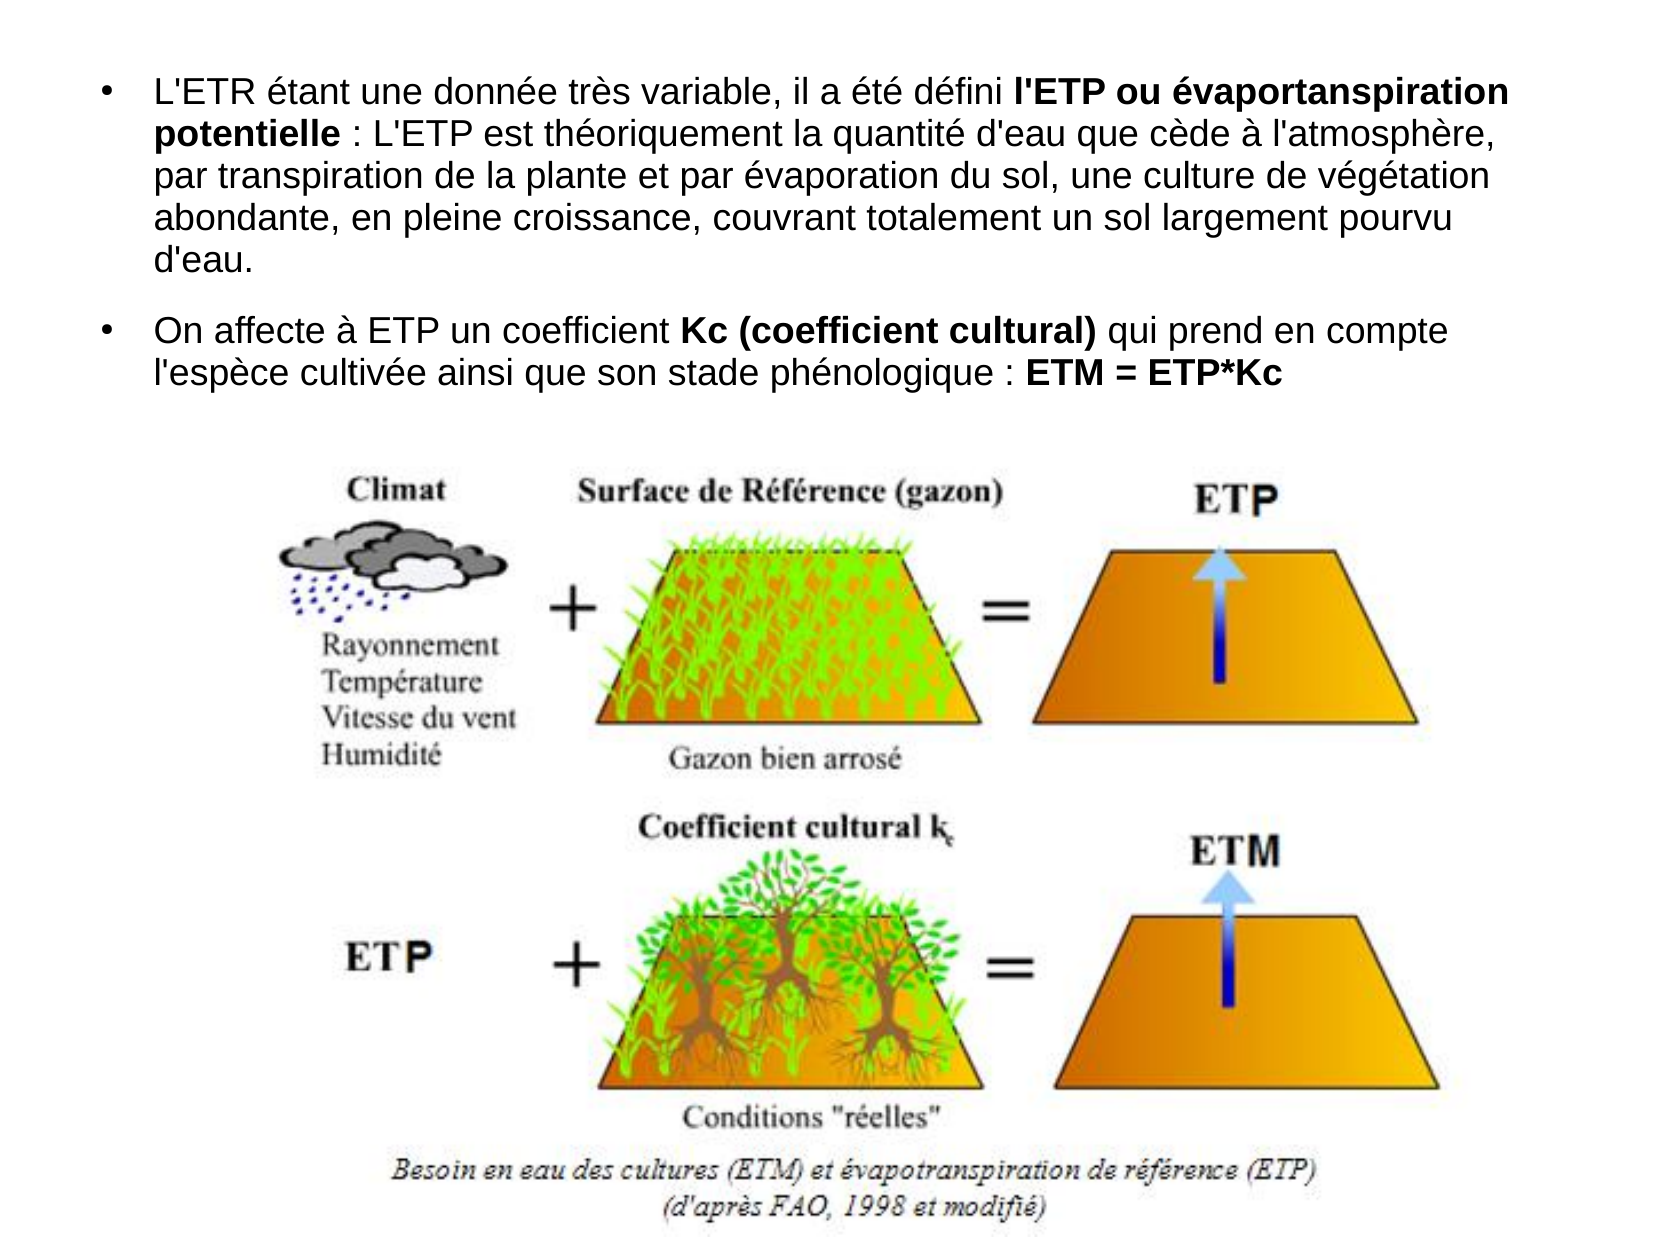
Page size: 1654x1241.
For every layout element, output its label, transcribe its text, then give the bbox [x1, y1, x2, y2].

list L'ETR étant une donnée très variable, il a été défini l'ETP ou évaportanspiration potentielle : L'ETP est théoriquement la quantité d'eau que cède à l'atmosphère, par transpiration de la plante et par évaporation du sol, une culture de végétation abondante, en pleine croissance, couvrant totalement un sol largement pourvu d'eau. On affecte à ETP un coefficient Kc (coefficient cultural) qui prend en compte l'espèce cultivée ainsi que son stade phénologique : ETM = ETP*Kc [82, 70, 1538, 1010]
picture [223, 449, 1484, 1238]
